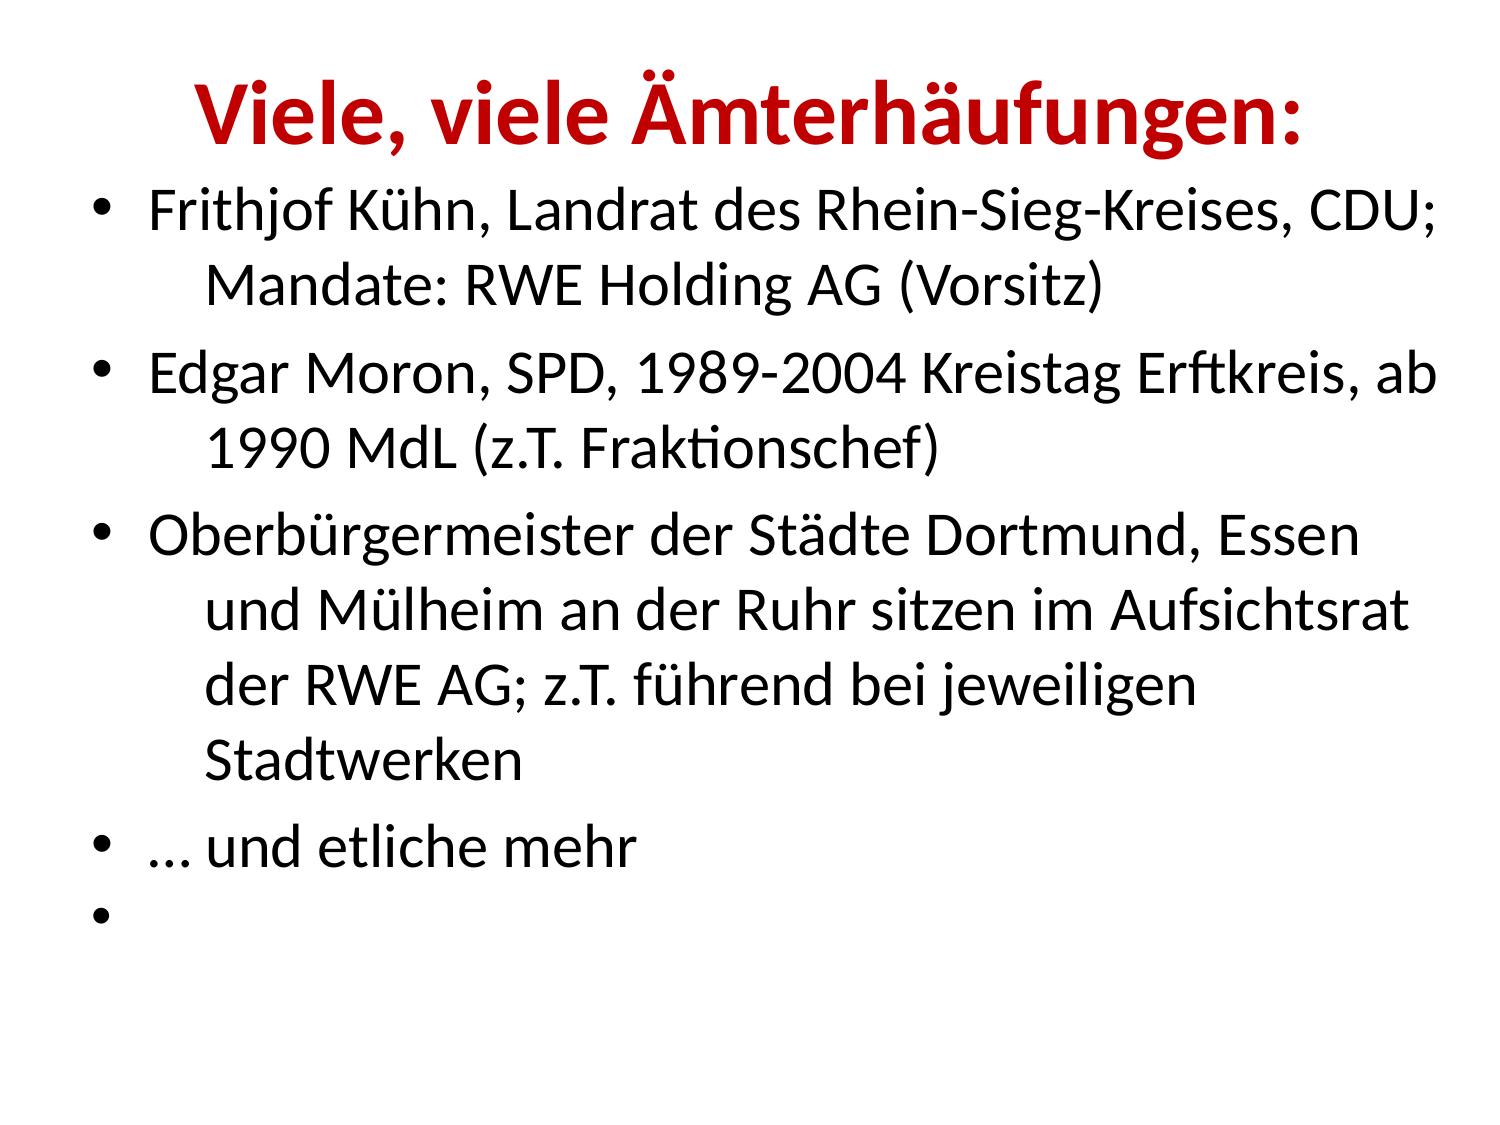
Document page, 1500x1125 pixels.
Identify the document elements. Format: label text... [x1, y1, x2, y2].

title Viele, viele Ämterhäufungen: [75, 45, 1426, 149]
text_box Frithjof Kühn, Landrat des Rhein-Sieg-Kreises, CDU; Mandate: RWE Holding AG (Vorsitz) Edgar Moron, SPD, 1989-2004 Kreistag Erftkreis, ab 1990 MdL (z.T. Fraktionschef) Oberbürgermeister der Städte Dortmund, Essen und Mülheim an der Ruhr sitzen im Aufsichtsrat der RWE AG; z.T. führend bei jeweiligen Stadtwerken … und etliche mehr [76, 160, 1459, 1083]
